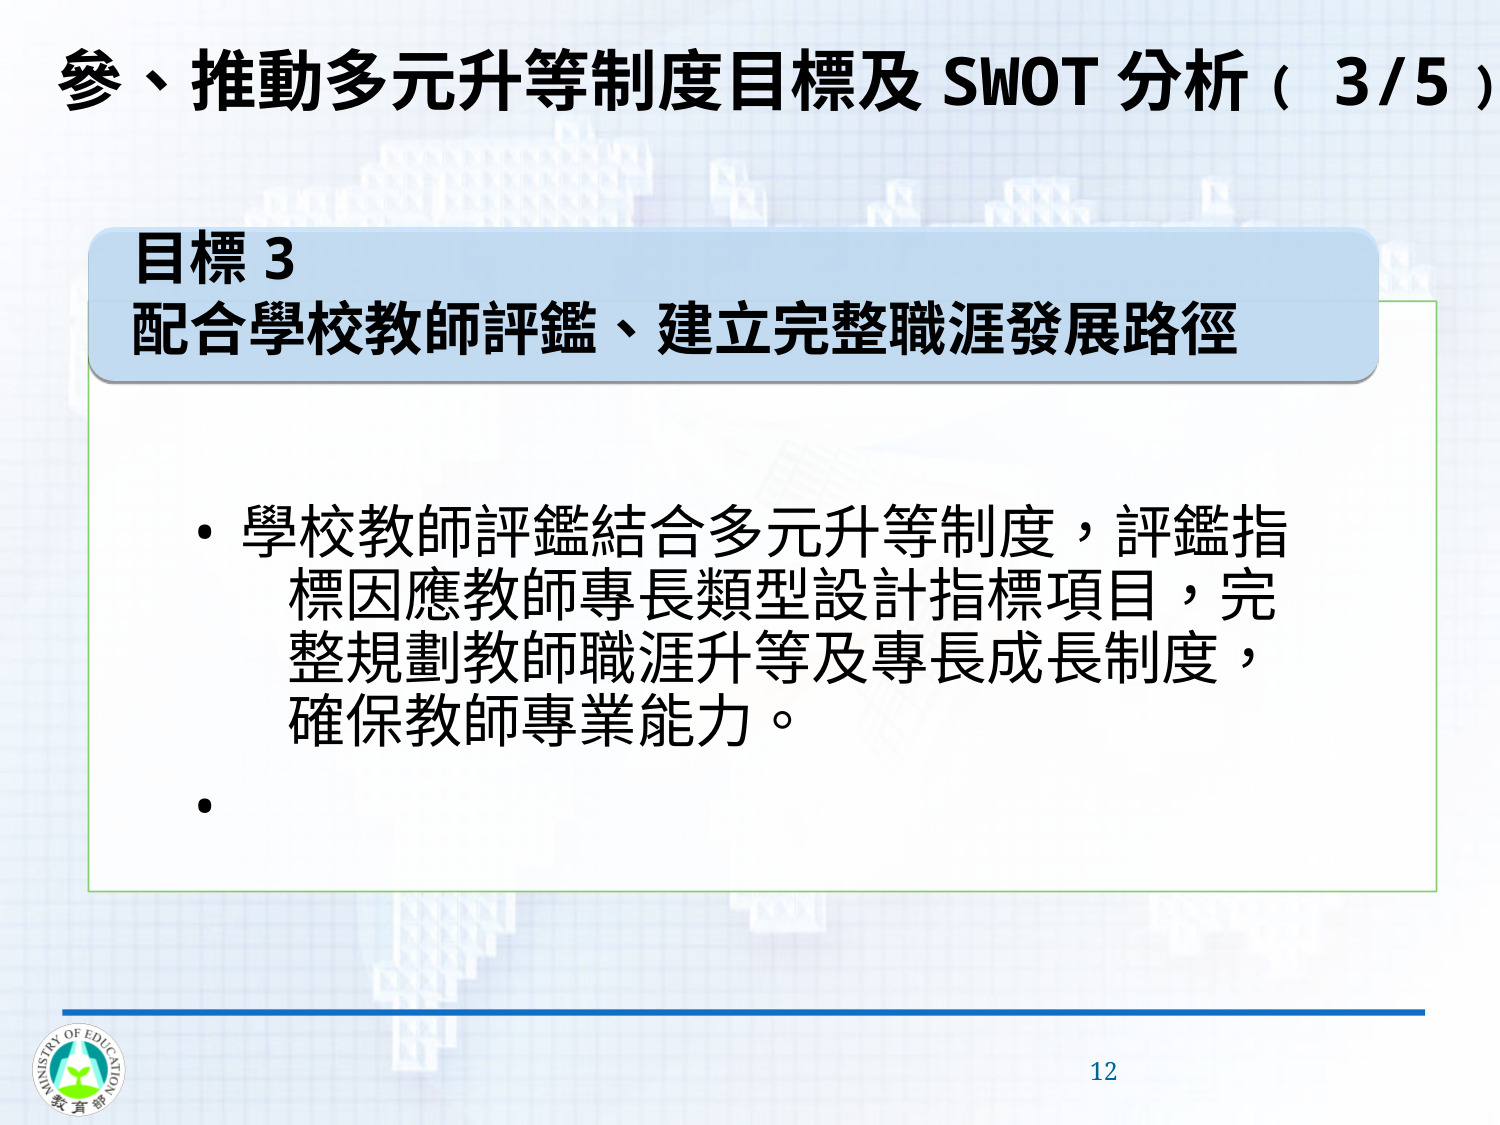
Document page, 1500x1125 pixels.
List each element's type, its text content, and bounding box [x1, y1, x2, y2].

text_box 參、推動多元升等制度目標及SWOT分析﹙3/5﹚ [41, 31, 1453, 127]
text_box 學校教師評鑑結合多元升等制度，評鑑指標因應教師專長類型設計指標項目，完整規劃教師職涯升等及專長成長制度，確保教師專業能力。 [88, 301, 1437, 892]
text_box [1074, 1042, 1426, 1103]
text_box 目標3 配合學校教師評鑑、建立完整職涯發展路徑 [88, 227, 1379, 381]
